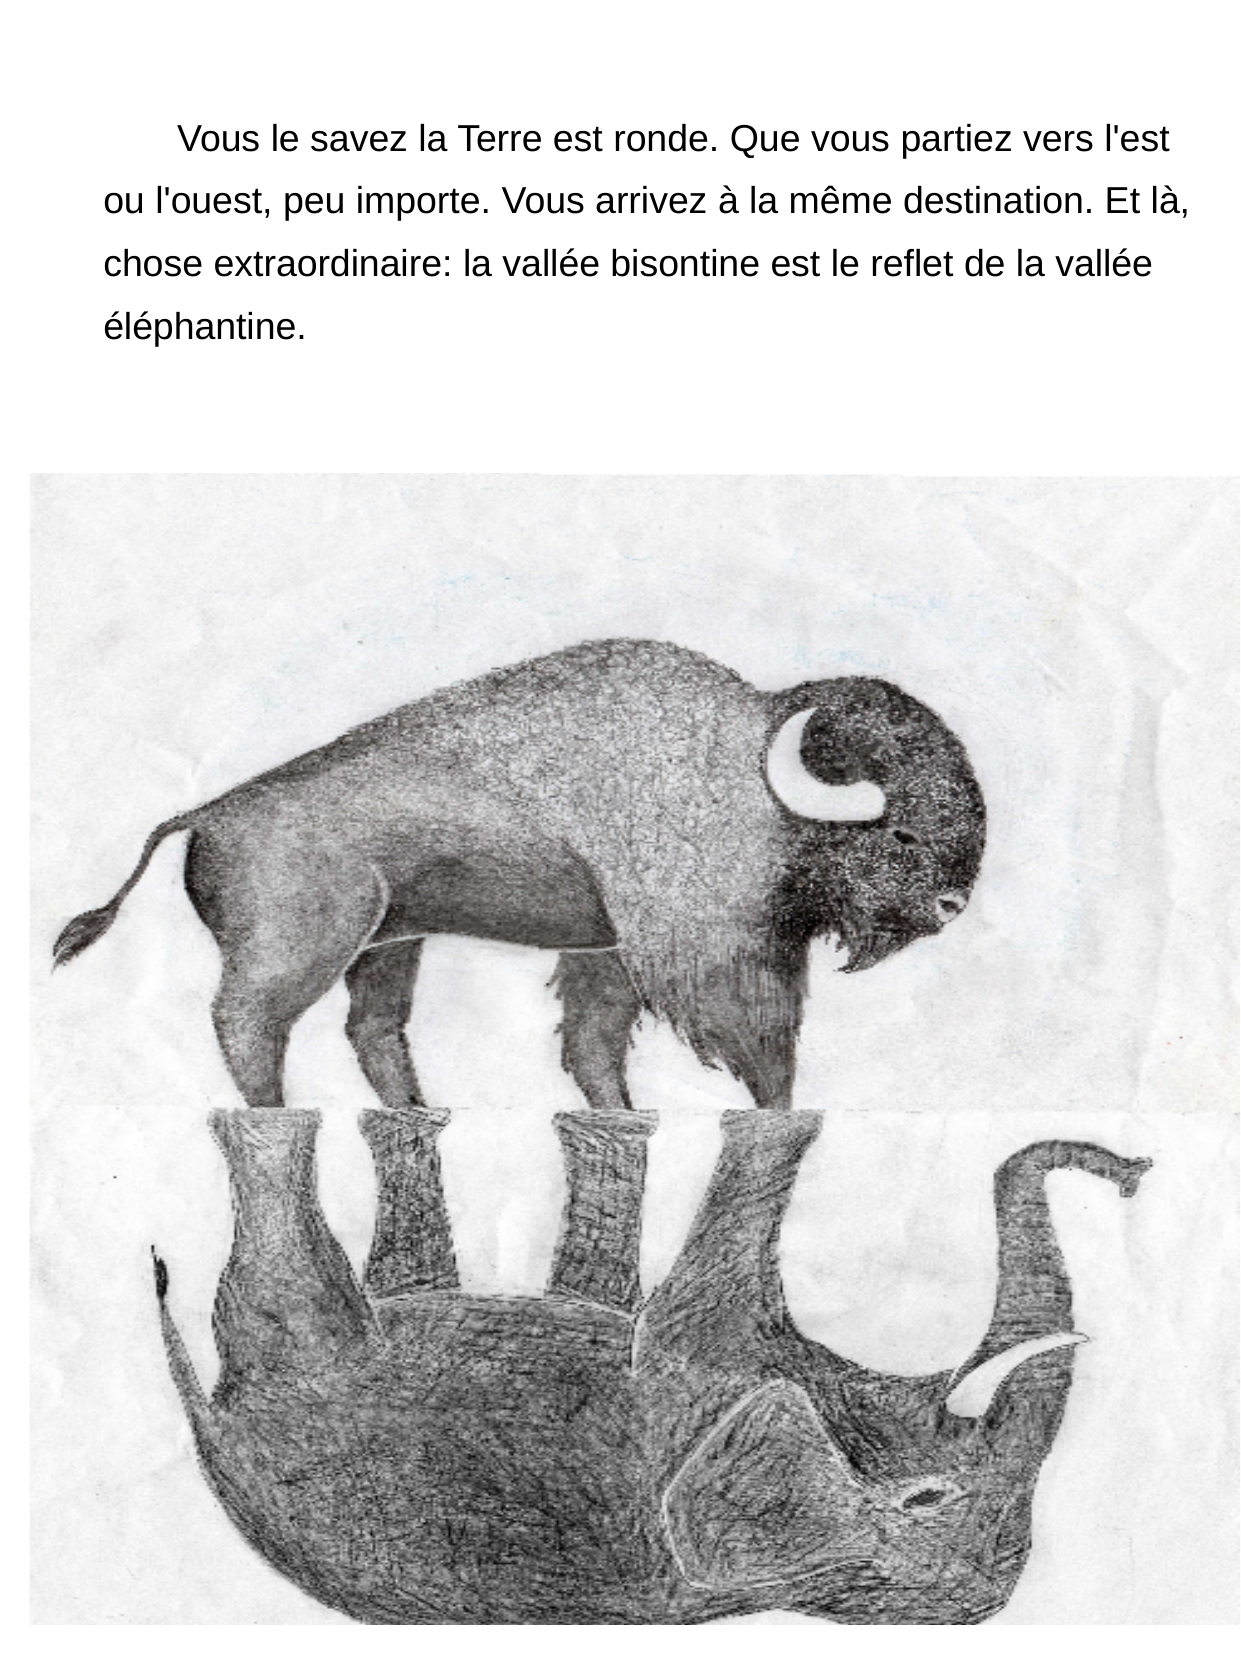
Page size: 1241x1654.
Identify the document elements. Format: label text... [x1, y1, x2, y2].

text_box Vous le savez la Terre est ronde. Que vous partiez vers l'est ou l'ouest, peu importe. Vous arrivez à la même destination. Et là, chose extraordinaire: la vallée bisontine est le reflet de la vallée éléphantine. [88, 88, 1211, 335]
picture [29, 473, 1241, 1625]
